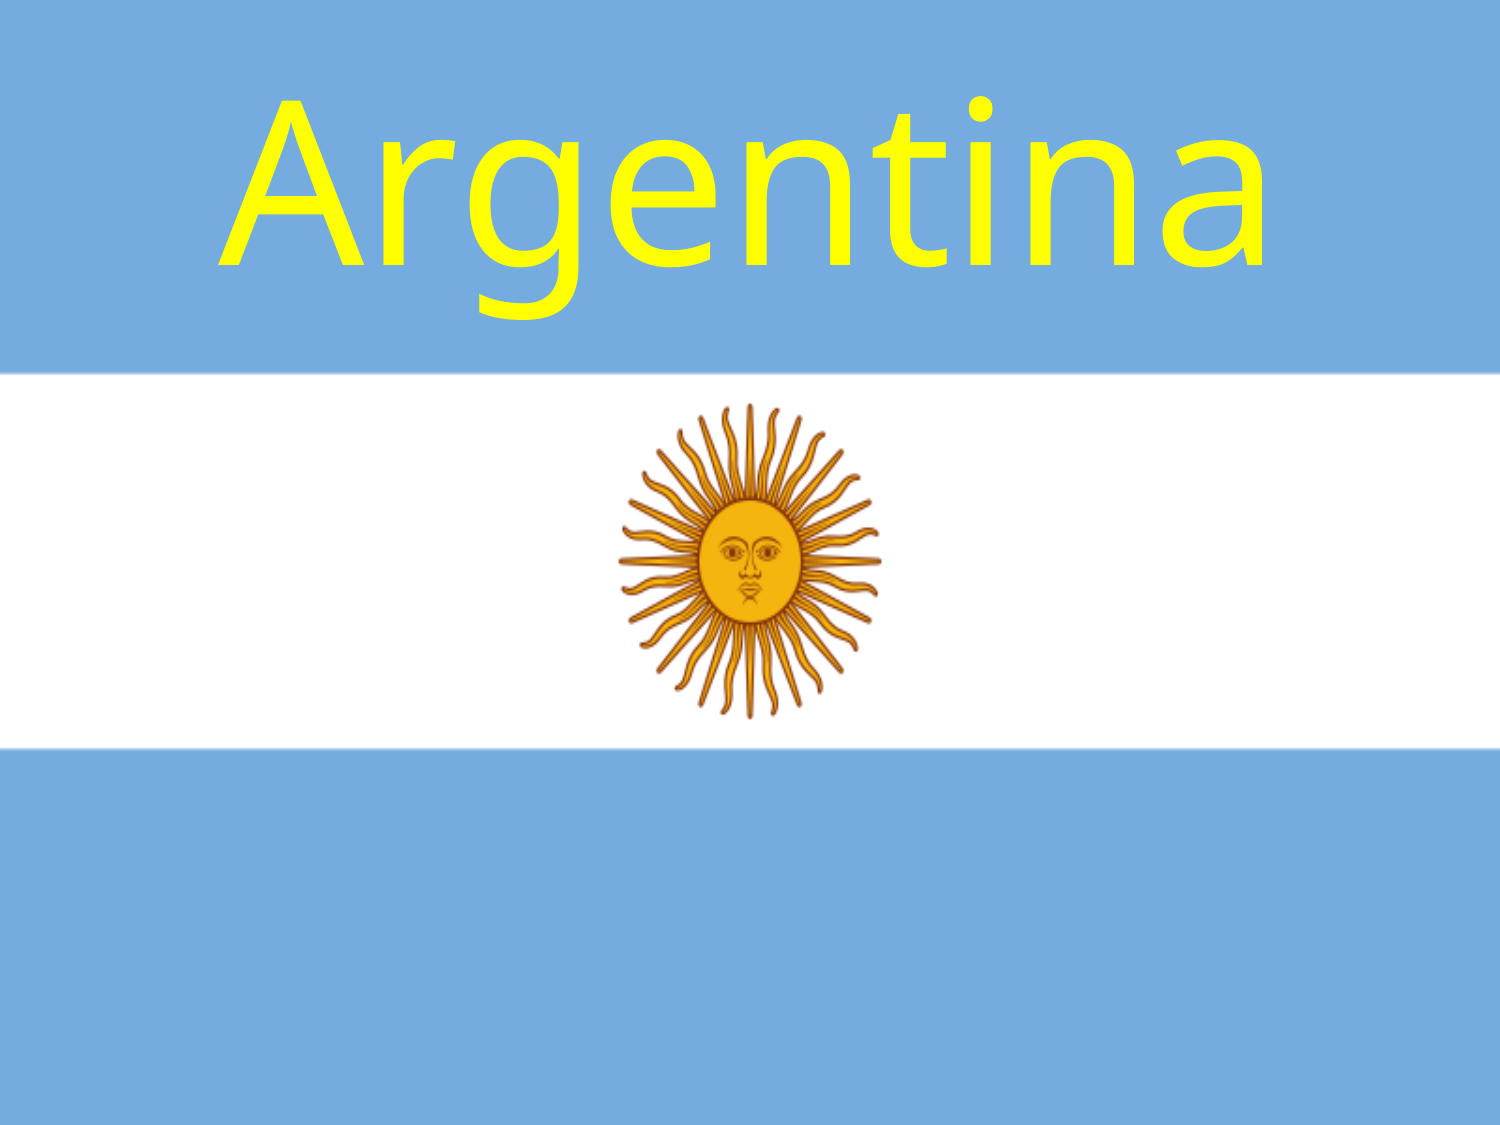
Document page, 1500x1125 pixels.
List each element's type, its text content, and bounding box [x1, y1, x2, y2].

picture [0, 0, 1500, 1125]
title Argentina [112, 53, 1388, 295]
